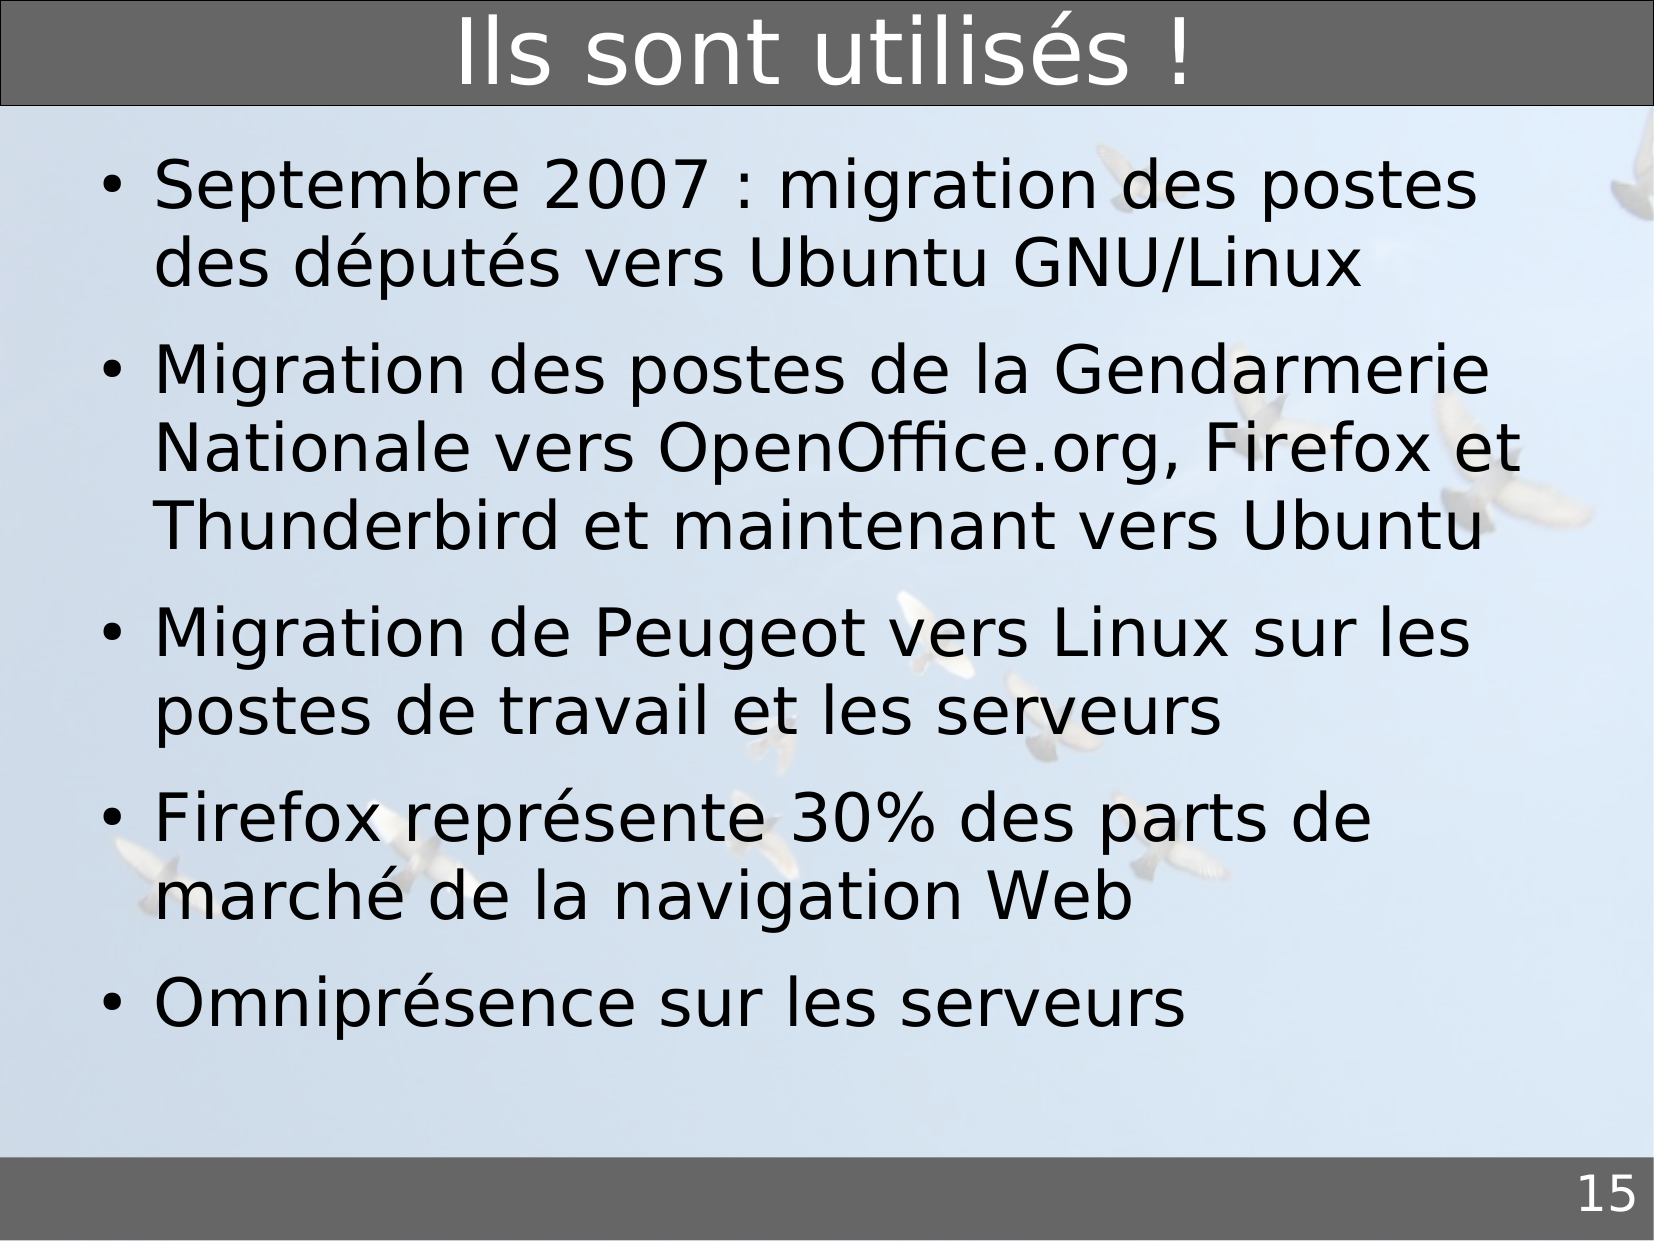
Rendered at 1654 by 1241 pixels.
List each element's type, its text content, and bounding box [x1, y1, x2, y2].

list Septembre 2007 : migration des postes des députés vers Ubuntu GNU/Linux Migration des postes de la Gendarmerie Nationale vers OpenOffice.org, Firefox et Thunderbird et maintenant vers Ubuntu Migration de Peugeot vers Linux sur les postes de travail et les serveurs Firefox représente 30% des parts de marché de la navigation Web Omniprésence sur les serveurs [82, 146, 1571, 1094]
title Ils sont utilisés ! [0, 0, 1654, 107]
